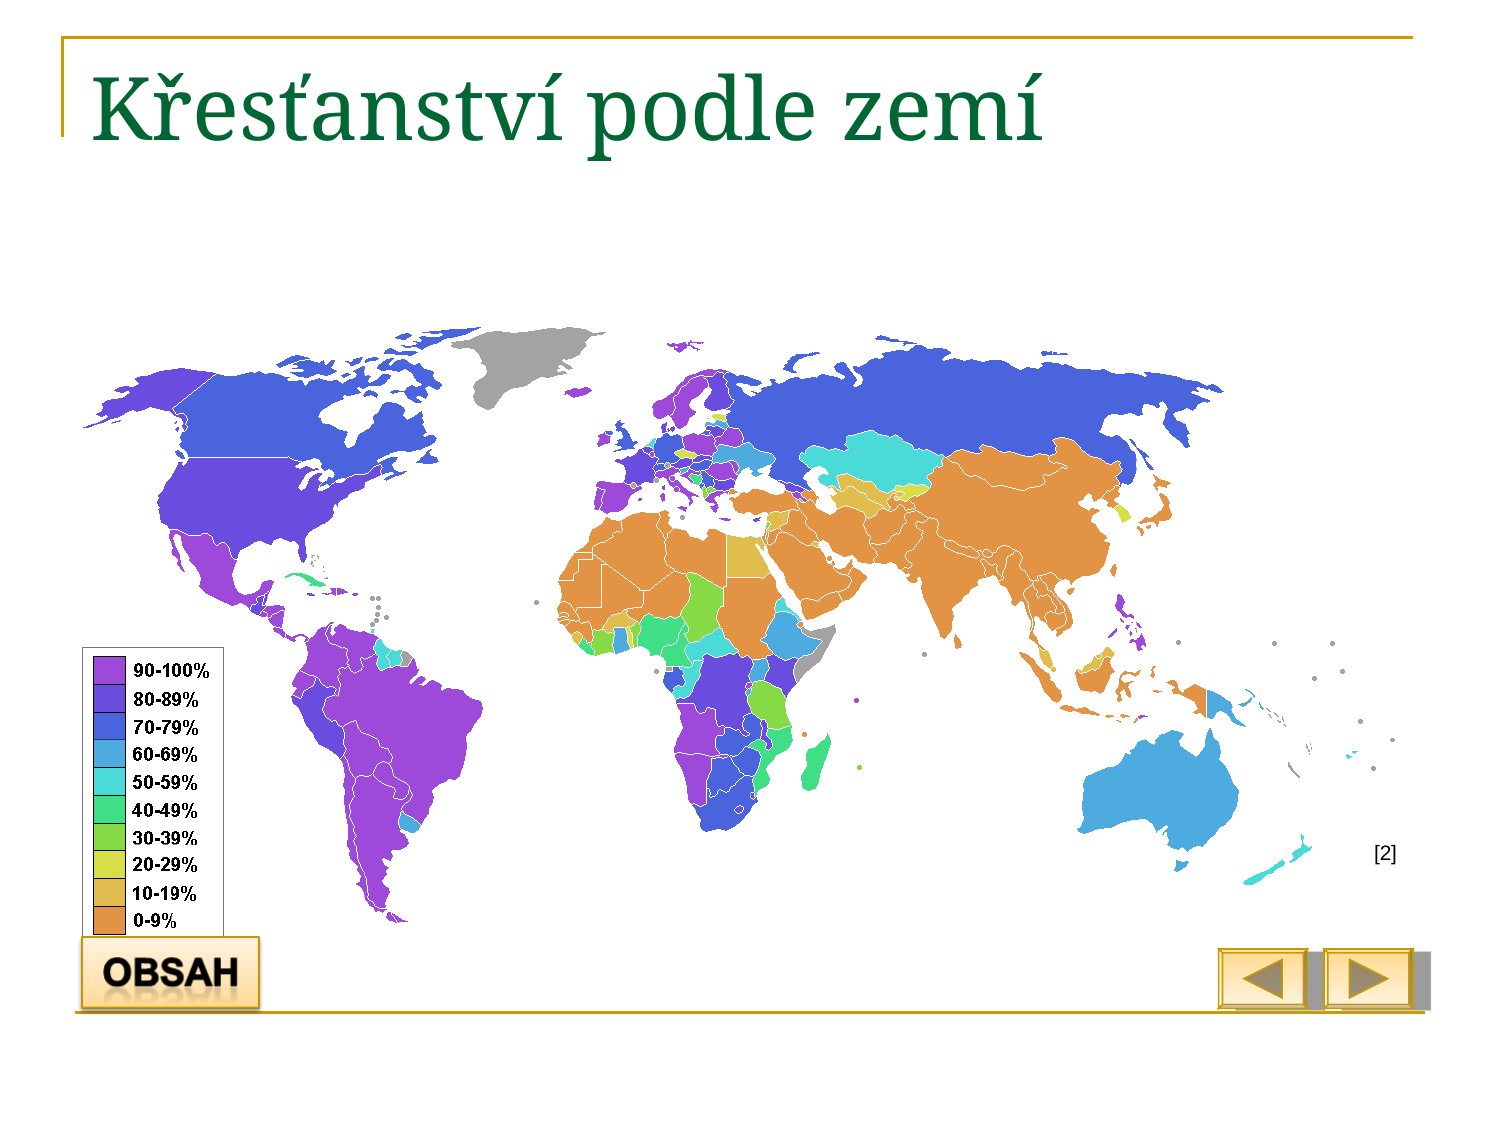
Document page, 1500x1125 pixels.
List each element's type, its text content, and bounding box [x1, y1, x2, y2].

text_box [2] [1359, 832, 1419, 873]
text_box [75, 318, 1426, 1009]
picture [69, 931, 272, 1051]
title Křesťanství podle zemí [75, 45, 1426, 233]
